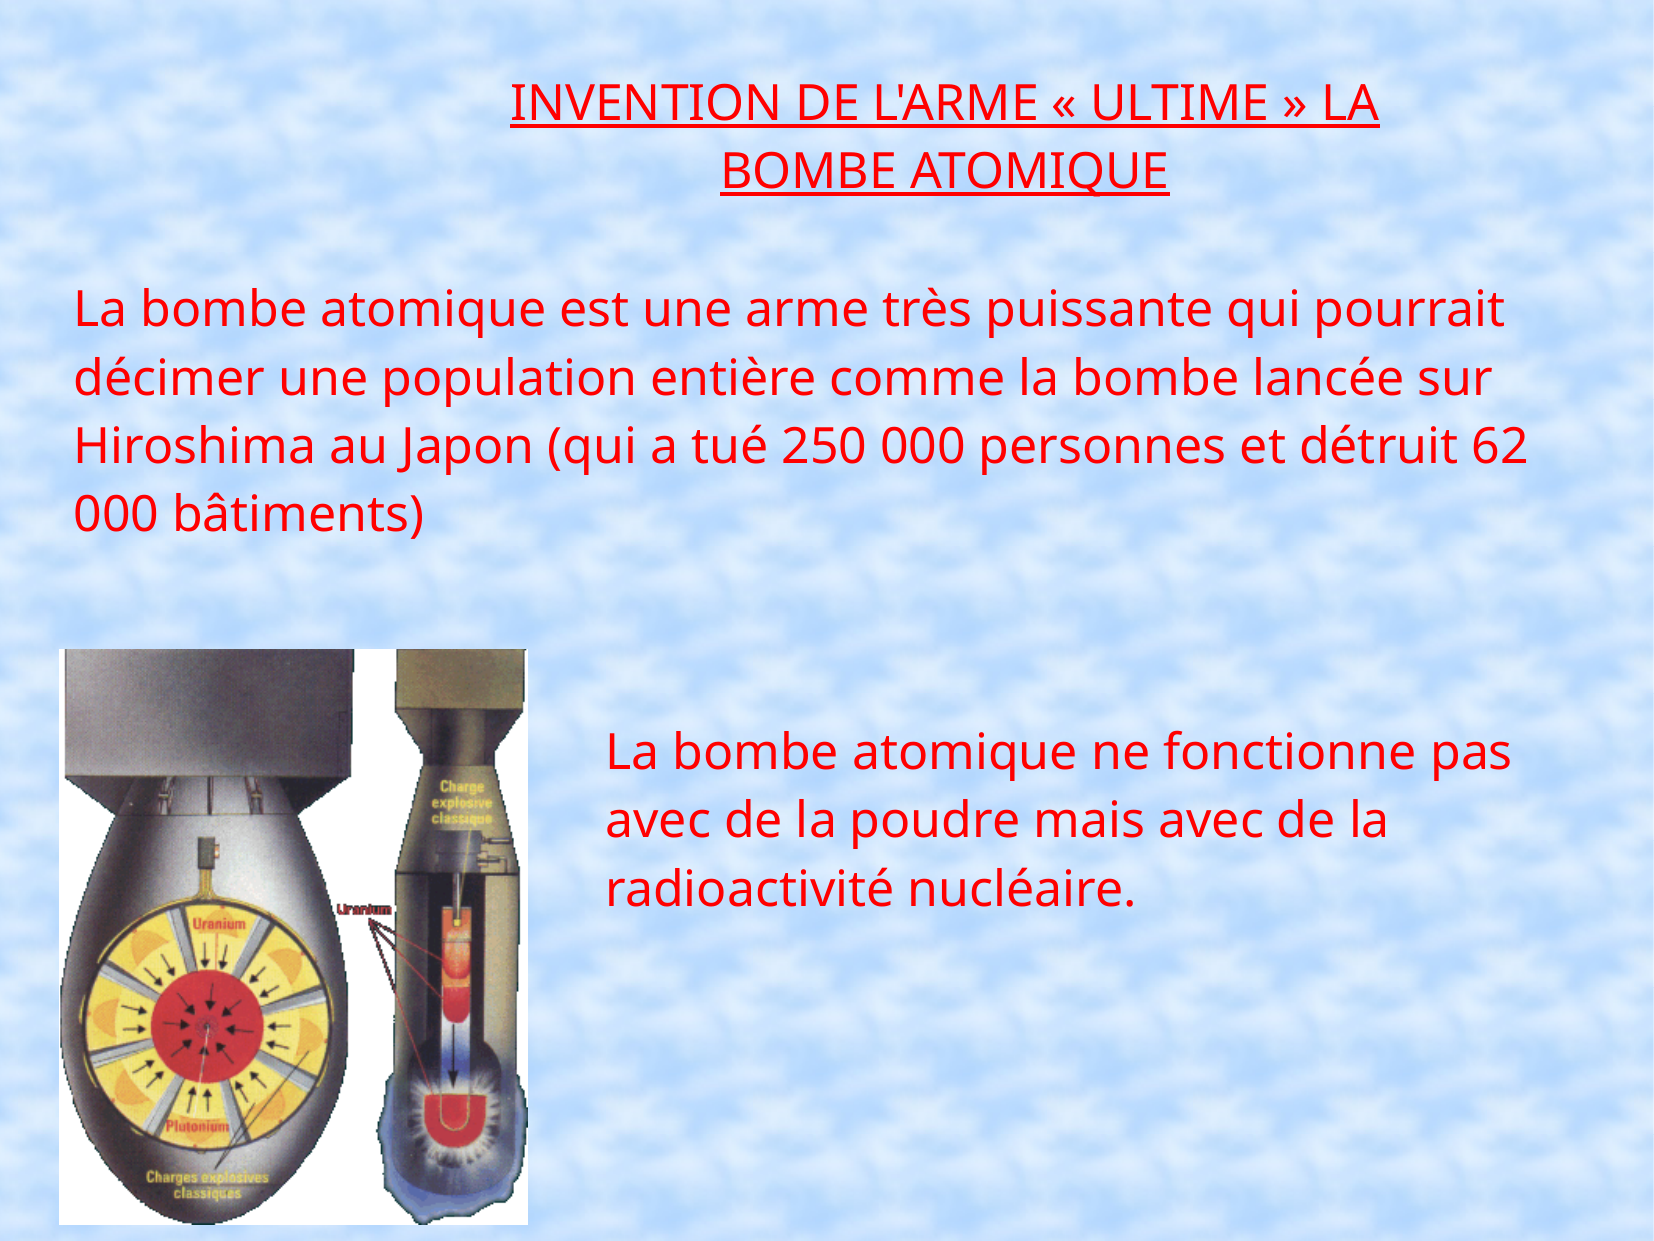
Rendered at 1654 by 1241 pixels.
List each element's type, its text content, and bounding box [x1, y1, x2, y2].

text_box INVENTION DE L'ARME « ULTIME » LA BOMBE ATOMIQUE [413, 59, 1477, 215]
text_box La bombe atomique ne fonctionne pas avec de la poudre mais avec de la radioactivité nucléaire. [590, 708, 1625, 936]
picture [0, 0, 1654, 1241]
text_box La bombe atomique est une arme très puissante qui pourrait décimer une population entière comme la bombe lancée sur Hiroshima au Japon (qui a tué 250 000 personnes et détruit 62 000 bâtiments) [59, 265, 1625, 563]
